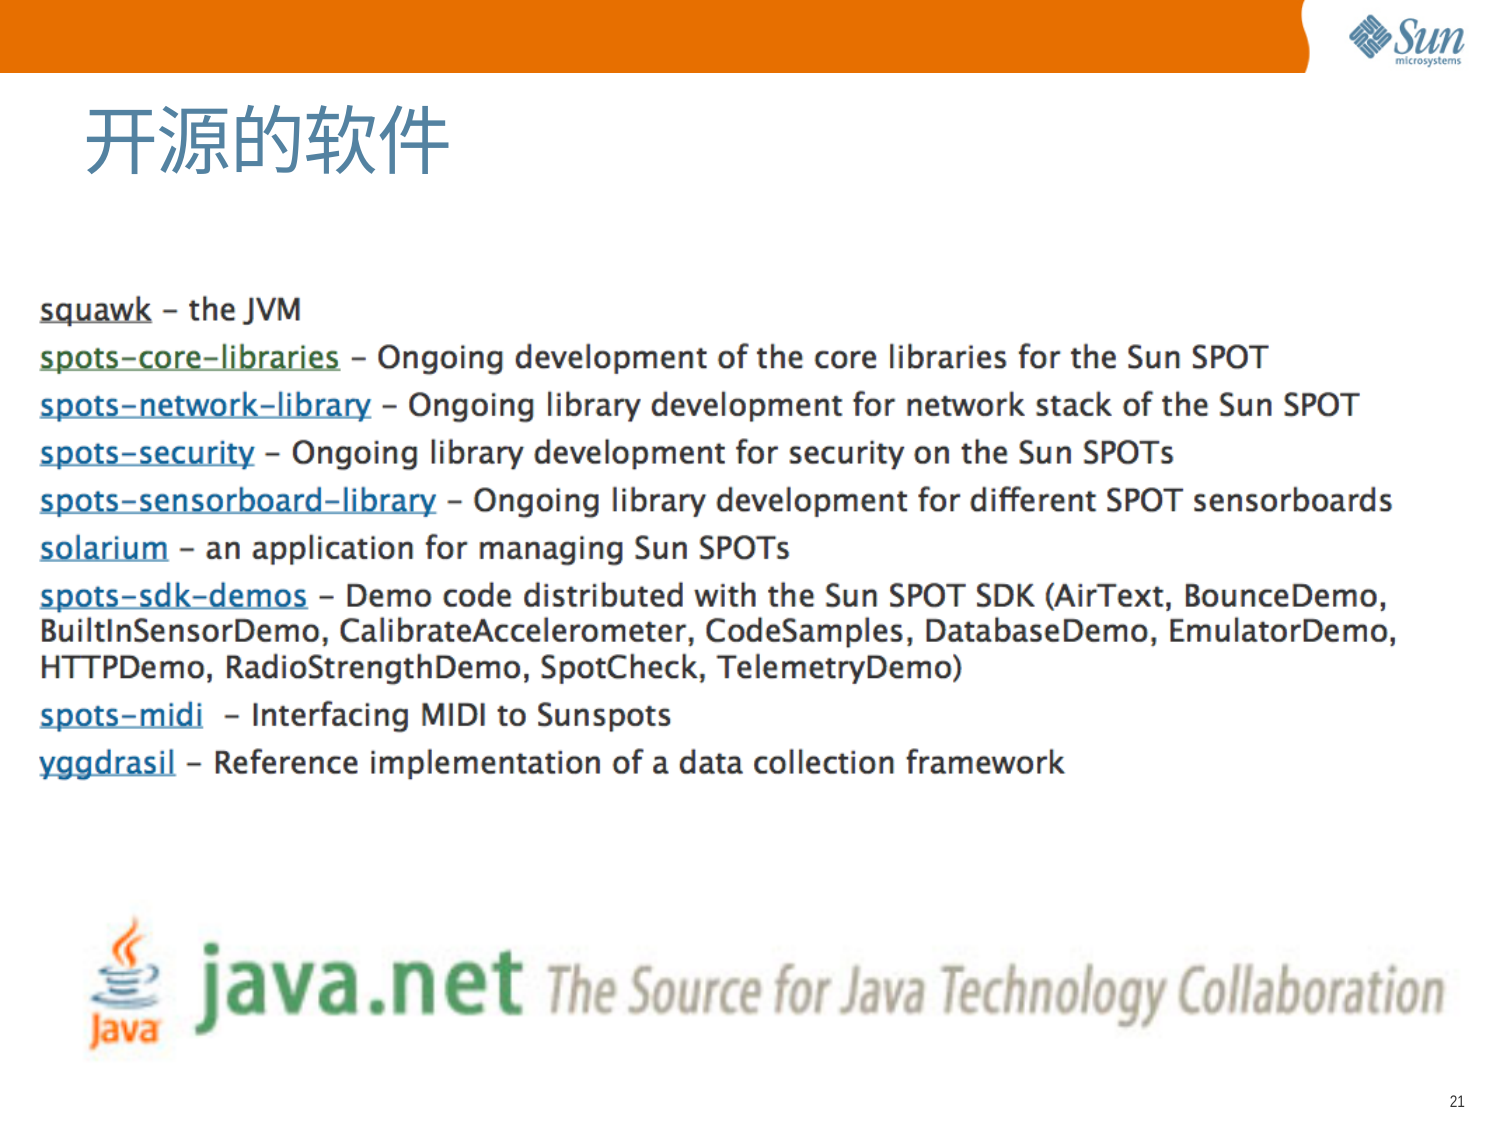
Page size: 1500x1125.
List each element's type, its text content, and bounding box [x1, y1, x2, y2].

picture [0, 0, 1500, 73]
picture [3, 266, 1500, 1095]
title 开源的软件 [83, 94, 1446, 199]
